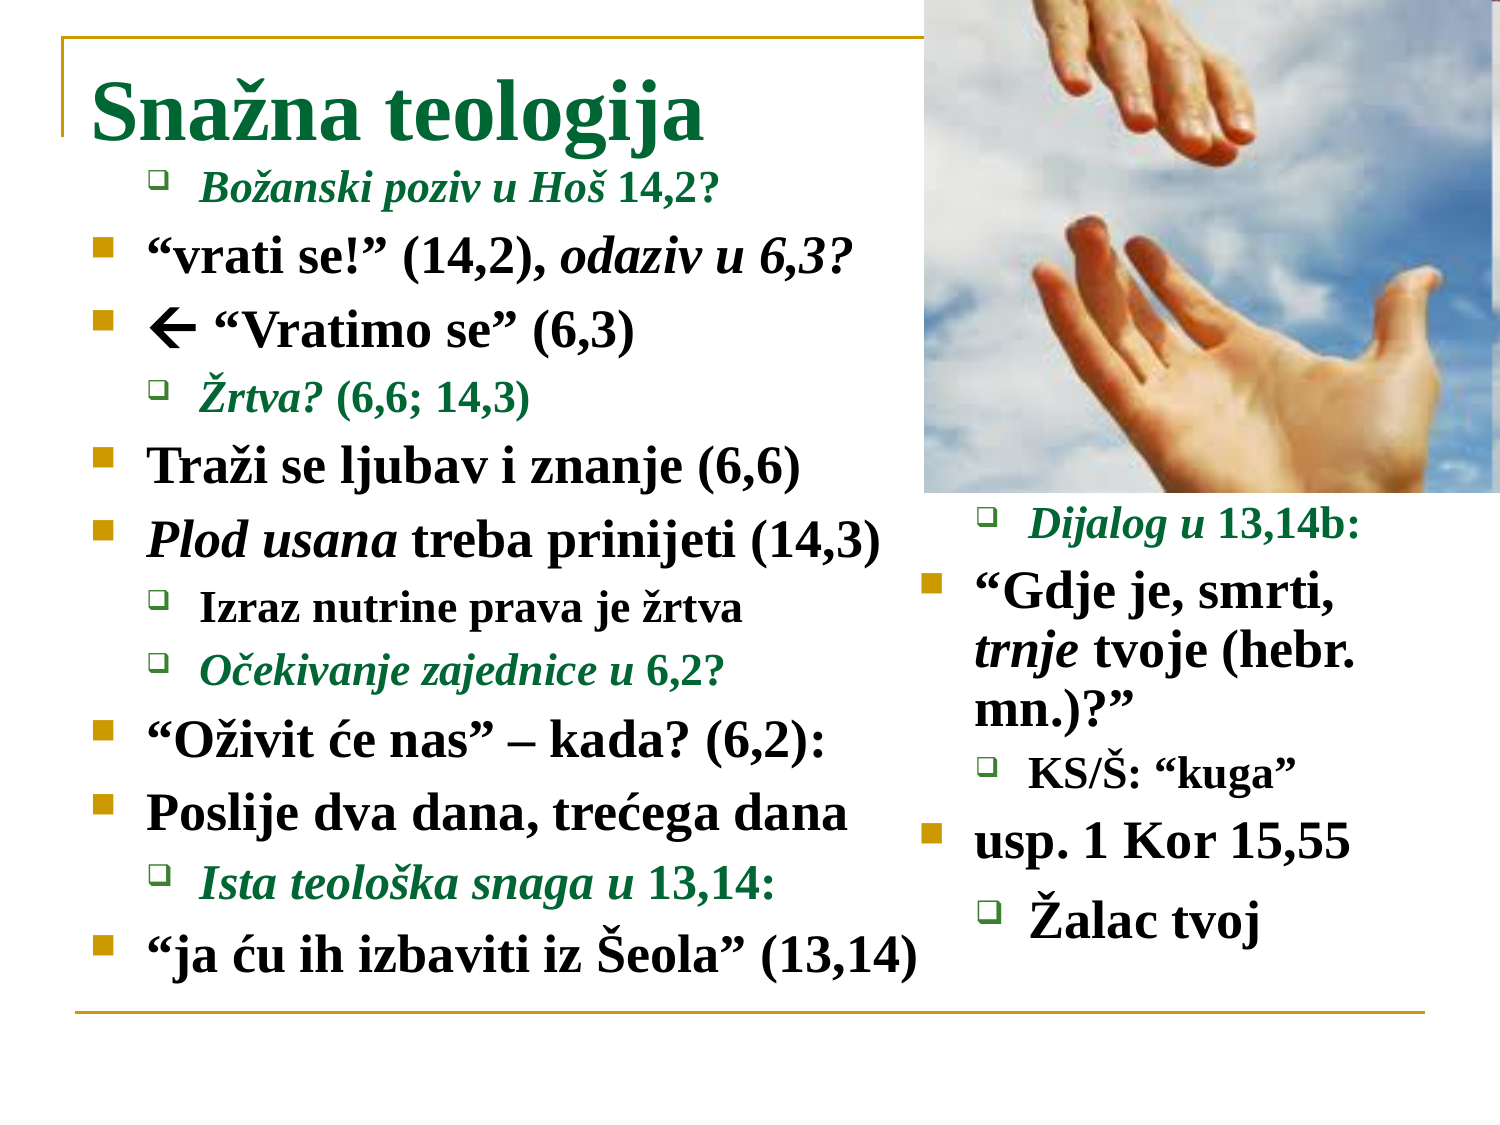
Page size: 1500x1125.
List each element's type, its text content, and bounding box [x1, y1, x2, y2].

picture [924, 0, 1500, 493]
title Snažna teologija [75, 45, 924, 148]
list Božanski poziv u Hoš 14,2? “vrati se!” (14,2), odaziv u 6,3?  “Vratimo se” (6,3) Žrtva? (6,6; 14,3) Traži se ljubav i znanje (6,6) Plod usana treba prinijeti (14,3) Izraz nutrine prava je žrtva Očekivanje zajednice u 6,2? “Oživit će nas” – kada? (6,2): Poslije dva dana, trećega dana Ista teološka snaga u 13,14: “ja ću ih izbaviti iz Šeola” (13,14) [74, 148, 924, 1006]
list Dijalog u 13,14b: “Gdje je, smrti, trnje tvoje (hebr. mn.)?” KS/Š: “kuga” usp. 1 Kor 15,55 Žalac tvoj [903, 491, 1459, 1006]
